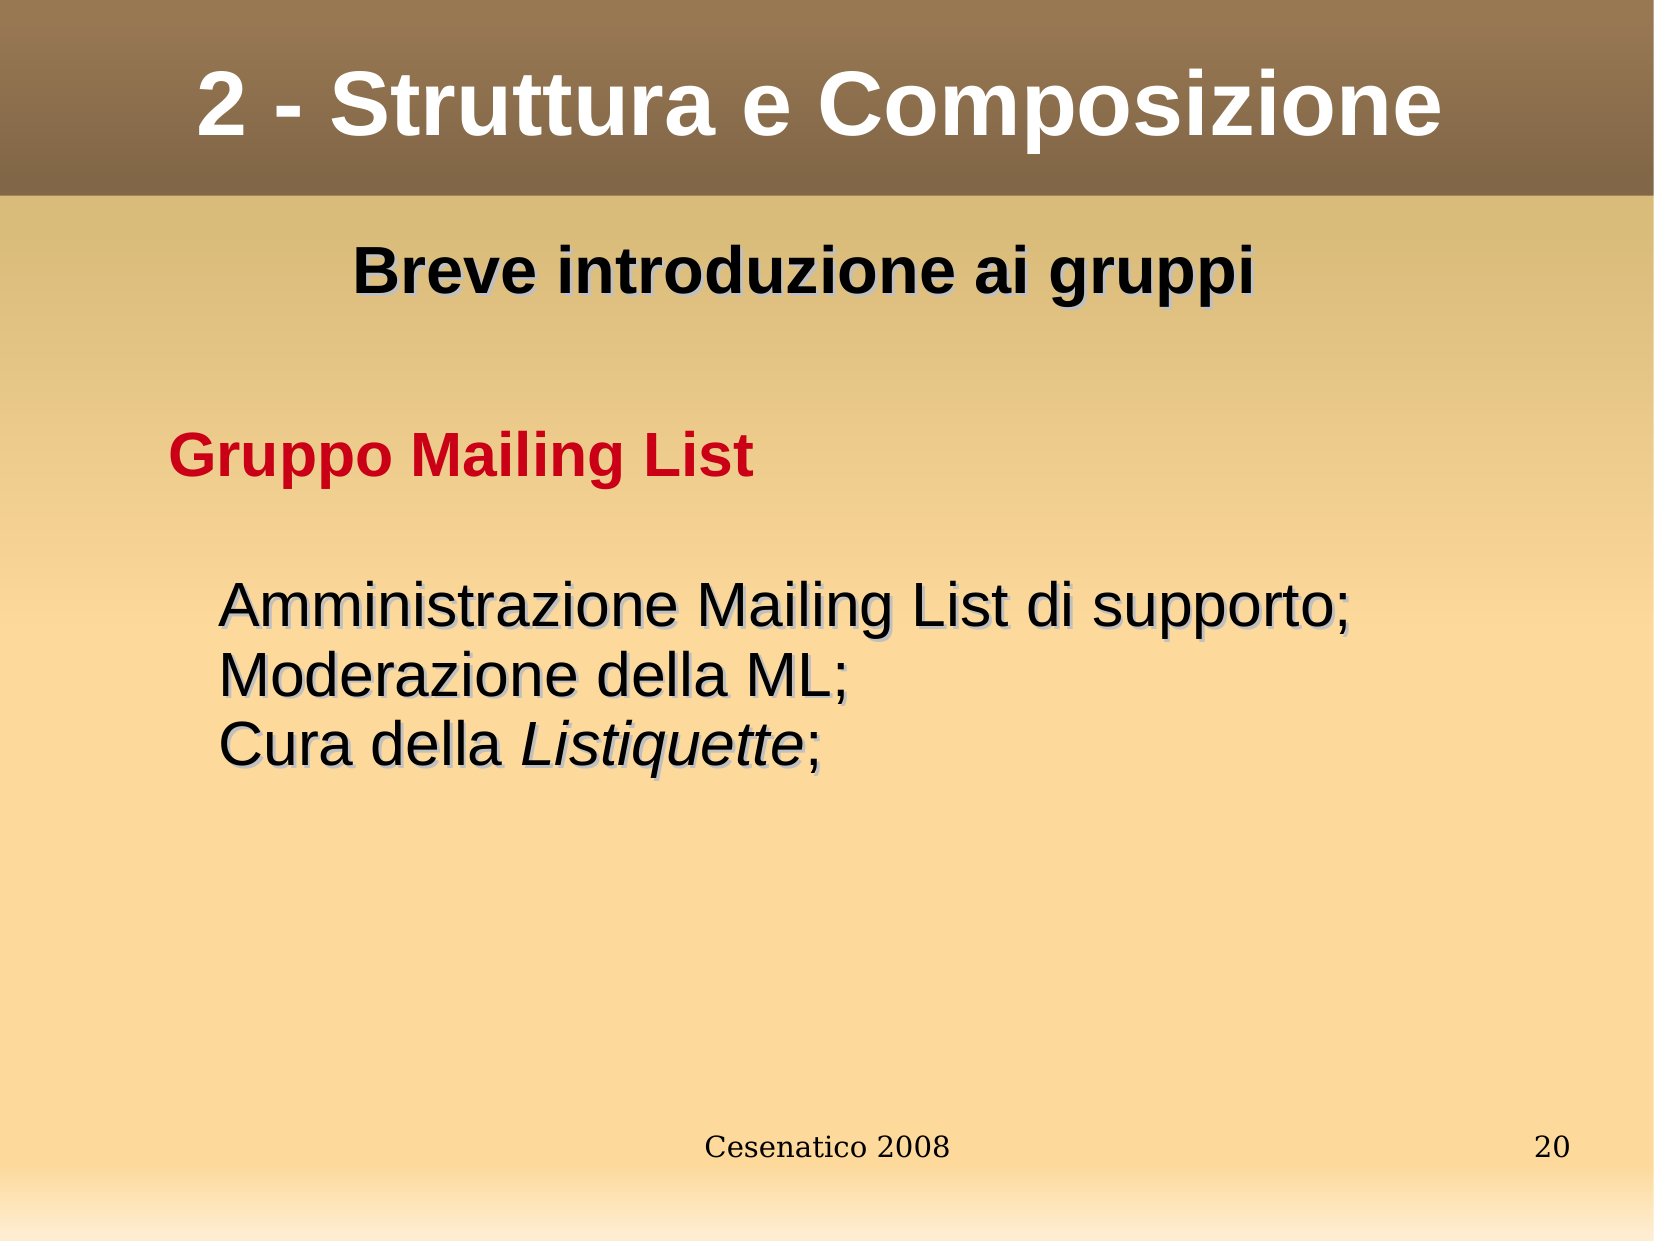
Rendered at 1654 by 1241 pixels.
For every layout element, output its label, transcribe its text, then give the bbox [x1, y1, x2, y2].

text_box Gruppo Mailing List [136, 412, 788, 498]
title 2 - Struttura e Composizione [76, 0, 1565, 208]
text_box Breve introduzione ai gruppi [337, 225, 1273, 316]
picture [0, 0, 1654, 1241]
text_box Amministrazione Mailing List di supporto; Moderazione della ML; Cura della Listiquette; [186, 562, 1388, 787]
